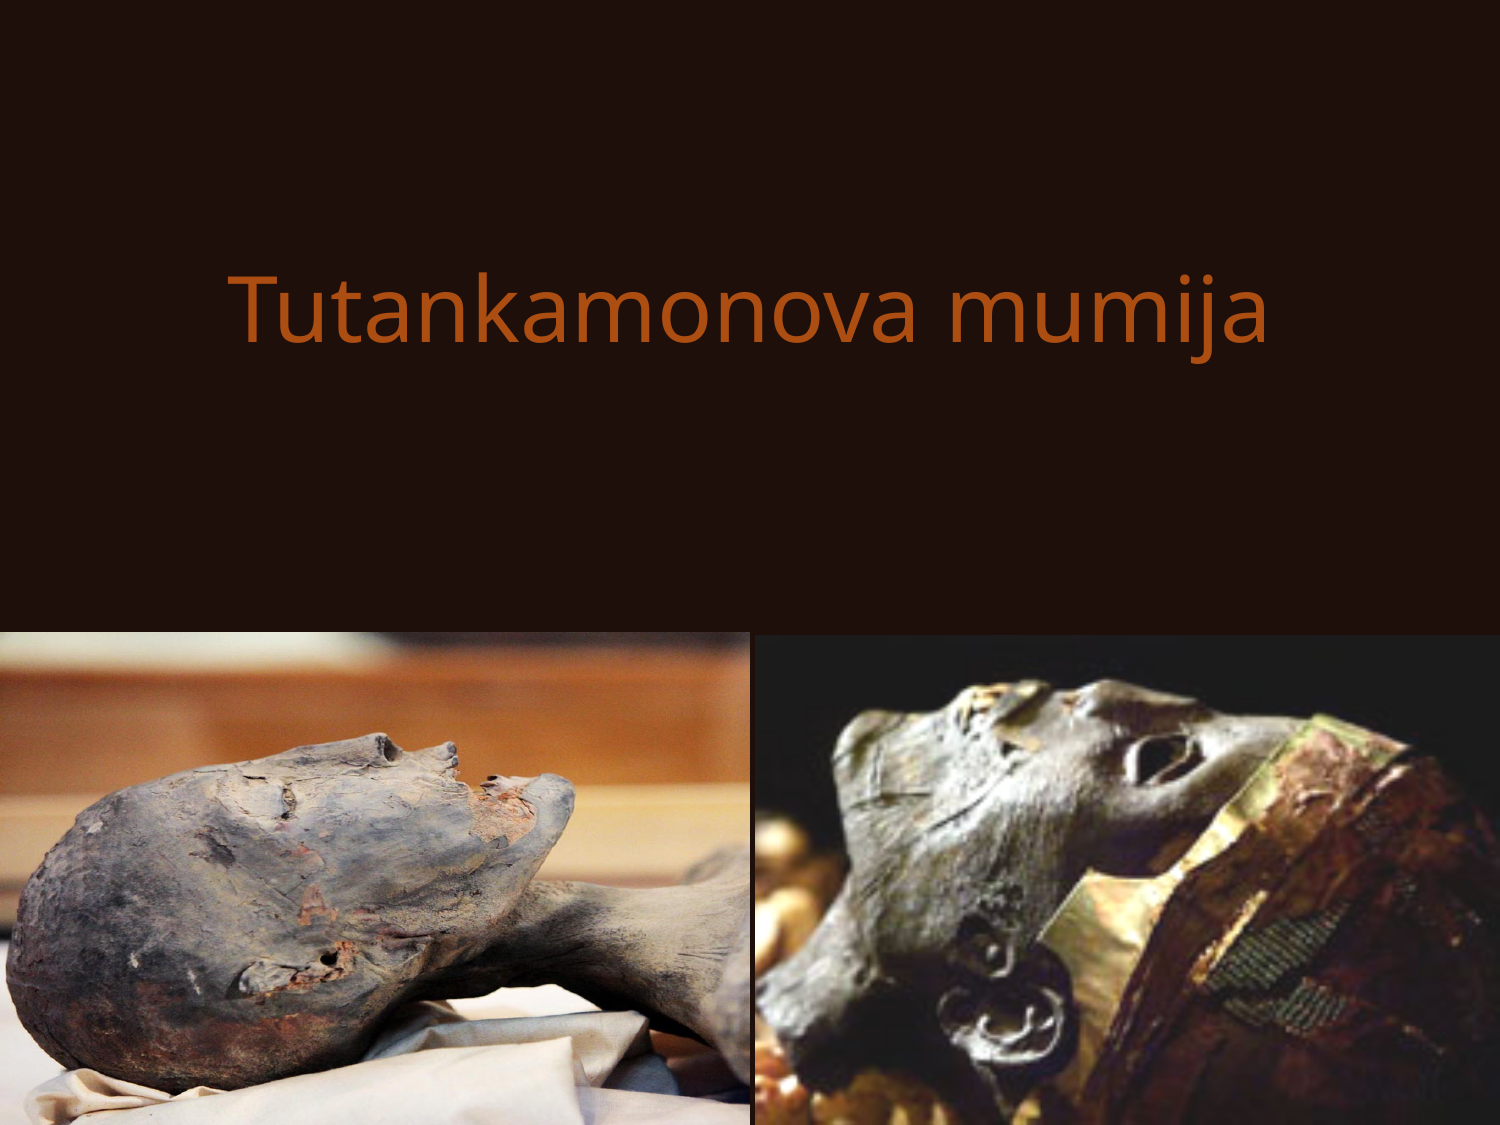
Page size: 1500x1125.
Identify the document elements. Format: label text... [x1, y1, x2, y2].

picture [0, 632, 750, 1125]
picture [755, 635, 1500, 1125]
text_box Tutankamonova mumija [0, 243, 1500, 369]
